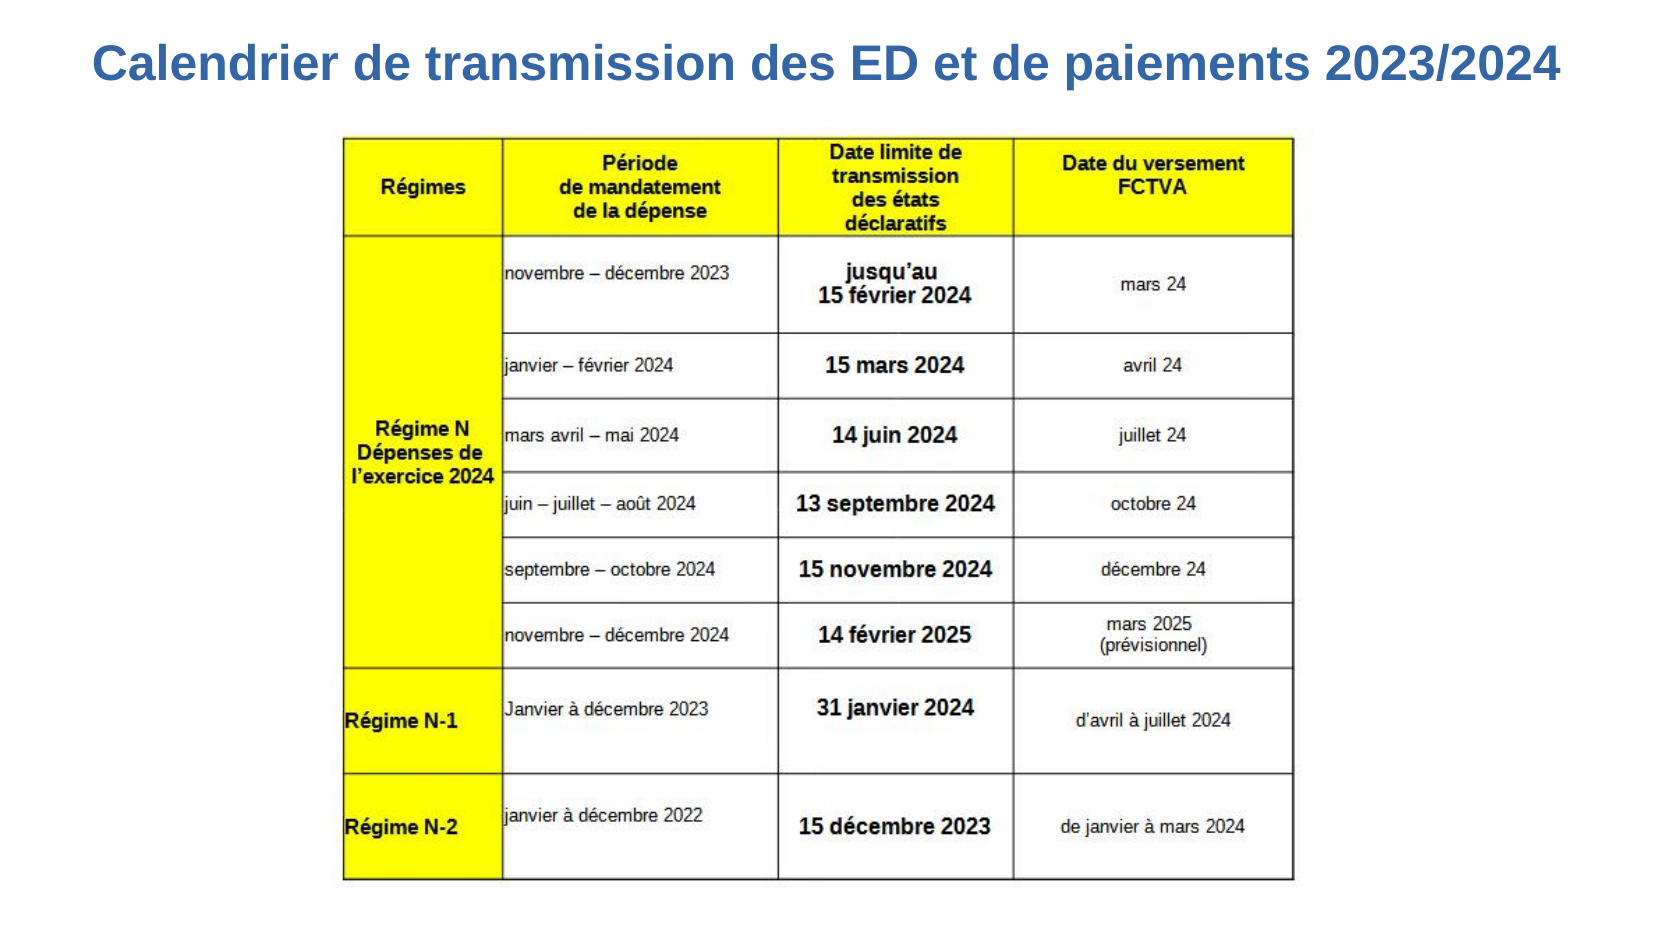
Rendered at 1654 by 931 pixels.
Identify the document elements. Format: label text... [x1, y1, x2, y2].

title Calendrier de transmission des ED et de paiements 2023/2024 [82, 34, 1571, 91]
picture [265, 118, 1359, 916]
